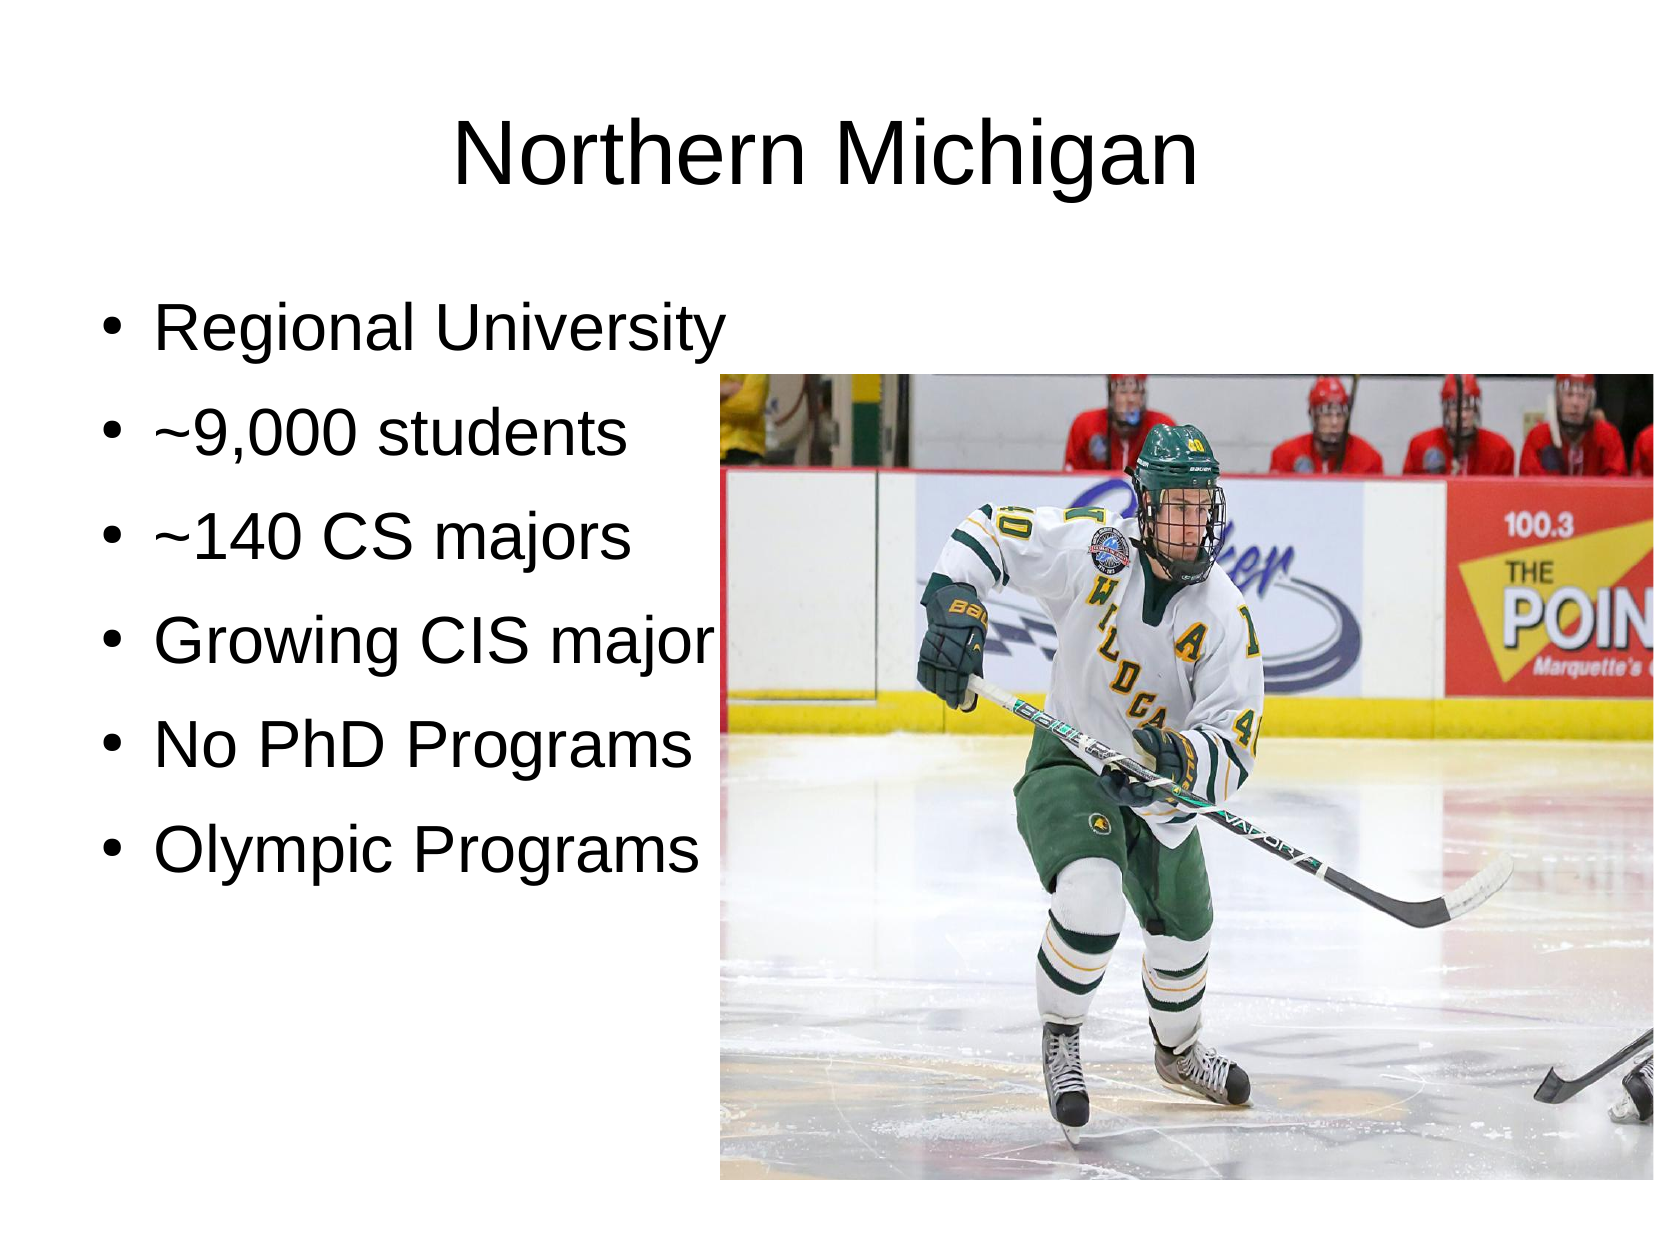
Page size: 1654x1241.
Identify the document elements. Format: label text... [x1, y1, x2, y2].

list Regional University ~9,000 students ~140 CS majors Growing CIS major No PhD Programs Olympic Programs [82, 290, 1571, 1010]
picture [720, 374, 1654, 1180]
title Northern Michigan [82, 49, 1571, 257]
